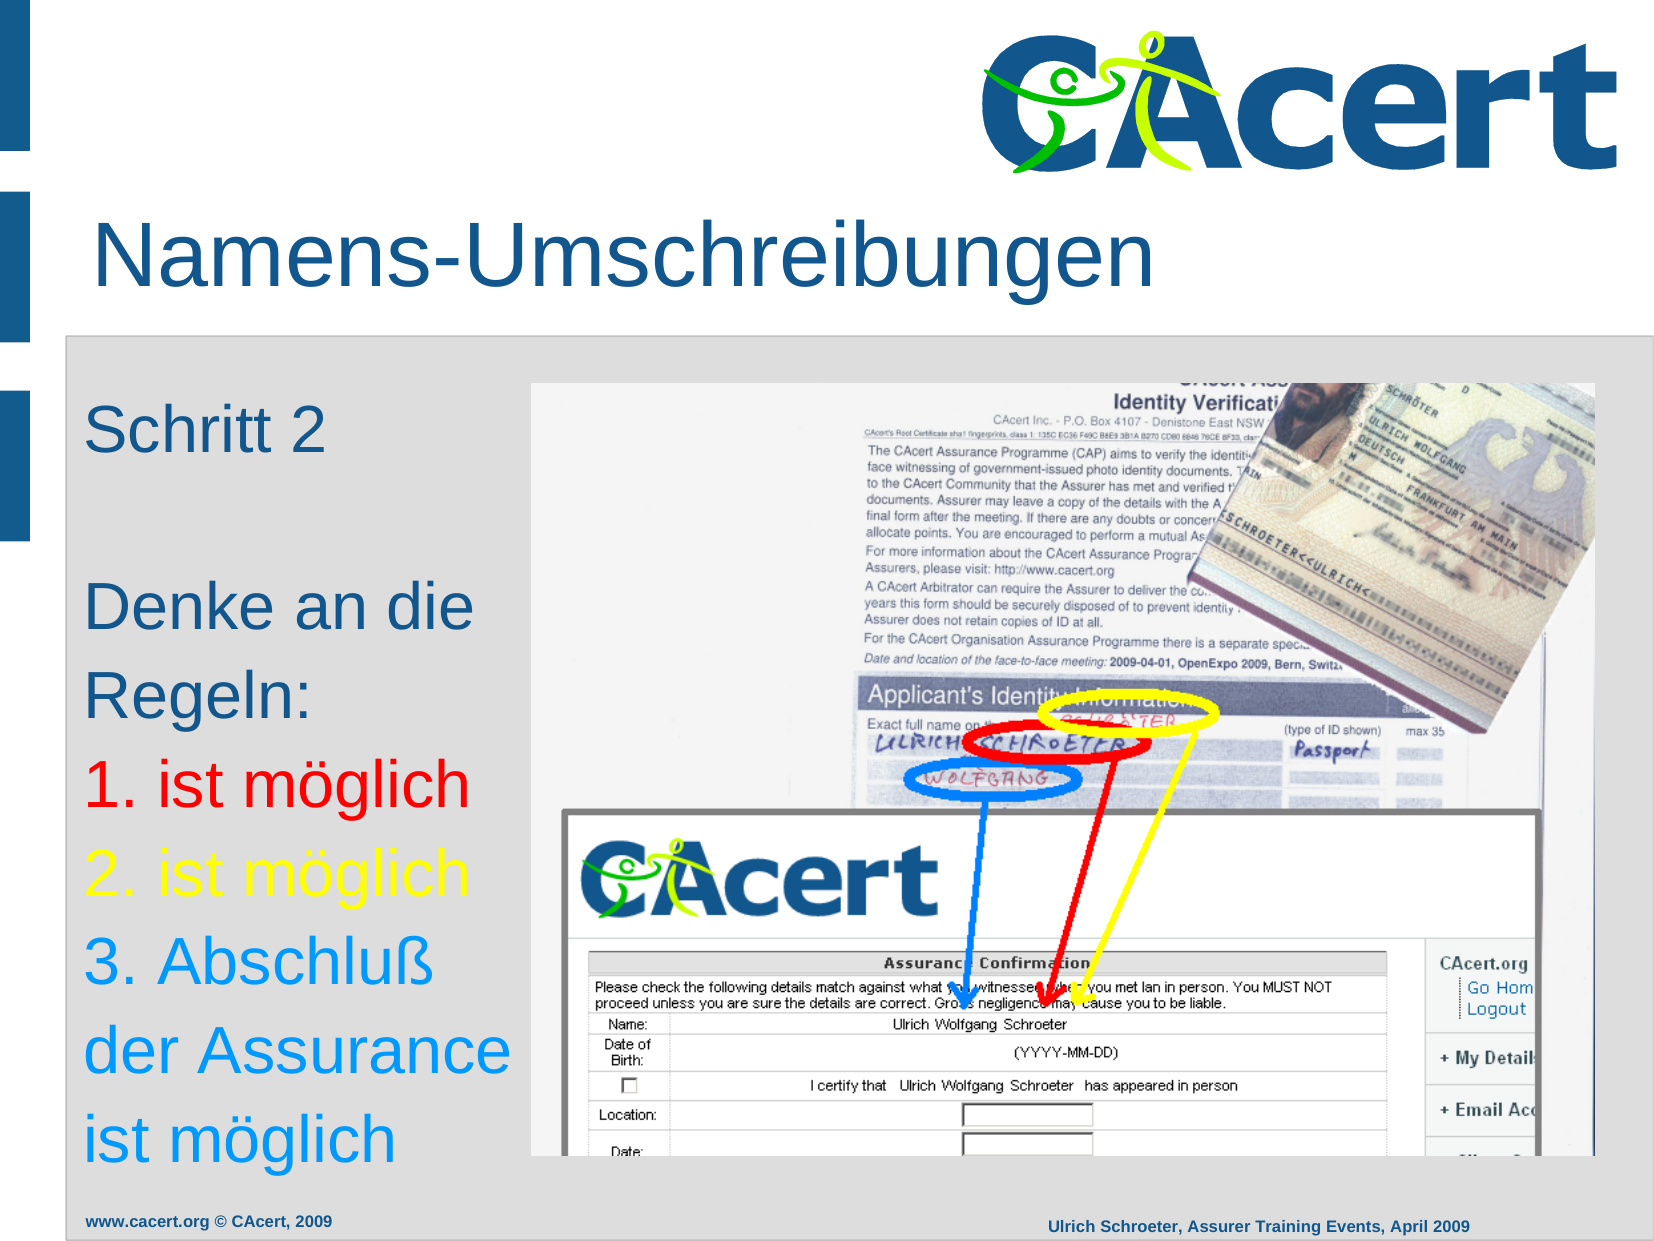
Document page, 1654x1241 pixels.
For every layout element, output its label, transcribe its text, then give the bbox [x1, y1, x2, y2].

text_box Schritt 2 Denke an die Regeln: 1. ist möglich 2. ist möglich 3. Abschluß der Assurance ist möglich [68, 384, 529, 1185]
text_box Namens-Umschreibungen [76, 195, 1173, 313]
picture [531, 383, 1595, 1156]
